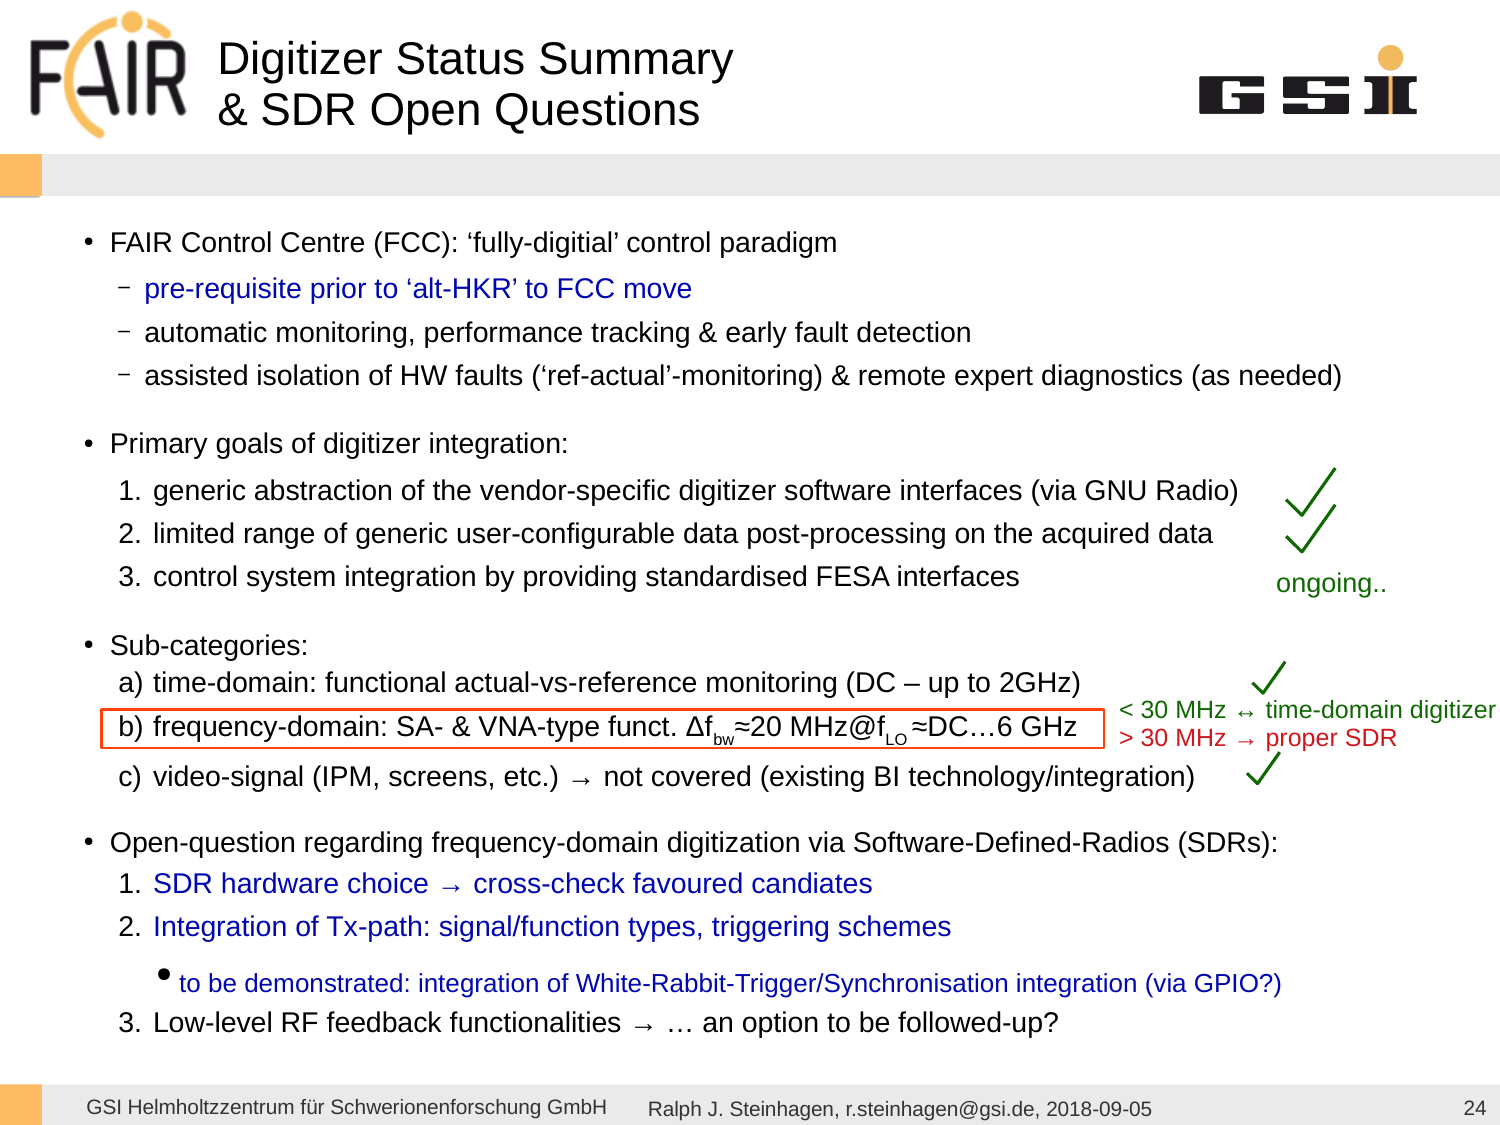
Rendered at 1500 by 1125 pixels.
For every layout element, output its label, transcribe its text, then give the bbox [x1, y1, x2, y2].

picture [30, 9, 187, 141]
title Digitizer Status Summary & SDR Open Questions [217, 20, 1109, 147]
text_box < 30 MHz ↔ time-domain digitizer > 30 MHz → proper SDR [1104, 688, 1500, 760]
text_box ongoing.. [1261, 560, 1403, 607]
list FAIR Control Centre (FCC): ‘fully-digitial’ control paradigm pre-requisite prior to ‘alt-HKR’ to FCC move automatic monitoring, performance tracking & early fault detection assisted isolation of HW faults (‘ref-actual’-monitoring) & remote expert diagnostics (as needed) Primary goals of digitizer integration: generic abstraction of the vendor-specific digitizer software interfaces (via GNU Radio) limited range of generic user-configurable data post-processing on the acquired data control system integration by providing standardised FESA interfaces Sub-categories: time-domain: functional actual-vs-reference monitoring (DC – up to 2GHz) frequency-domain: SA- & VNA-type funct. Δfbw≈20 MHz@fLO ≈DC…6 GHz video-signal (IPM, screens, etc.) → not covered (existing BI technology/integration) Open-question regarding frequency-domain digitization via Software-Defined-Radios (SDRs): SDR hardware choice → cross-check favoured candiates Integration of Tx-path: signal/function types, triggering schemes to be demonstrated: integration of White-Rabbit-Trigger/Synchronisation integration (via GPIO?) Low-level RF feedback functionalities → … an option to be followed-up? [75, 226, 1425, 1050]
picture [1197, 42, 1419, 117]
list FAIR Control Centre (FCC): ‘fully-digitial’ control paradigm pre-requisite prior to ‘alt-HKR’ to FCC move automatic monitoring, performance tracking & early fault detection assisted isolation of HW faults (‘ref-actual’-monitoring) & remote expert diagnostics (as needed) Primary goals of digitizer integration: generic abstraction of the vendor-specific digitizer software interfaces (via GNU Radio) limited range of generic user-configurable data post-processing on the acquired data control system integration by providing standardised FESA interfaces Sub-categories: time-domain: functional actual-vs-reference monitoring (DC – up to 2GHz) frequency-domain: SA- & VNA-type funct. Δfbw≈20 MHz@fLO ≈DC…6 GHz video-signal (IPM, screens, etc.) → not covered (existing BI technology/integration) Open-question regarding frequency-domain digitization via Software-Defined-Radios (SDRs): SDR hardware choice → cross-check favoured candiates Integration of Tx-path: signal/function types, triggering schemes to be demonstrated: integration of White-Rabbit-Trigger/Synchronisation integration (via GPIO?) Low-level RF feedback functionalities → … an option to be followed-up? [103, 711, 1103, 747]
